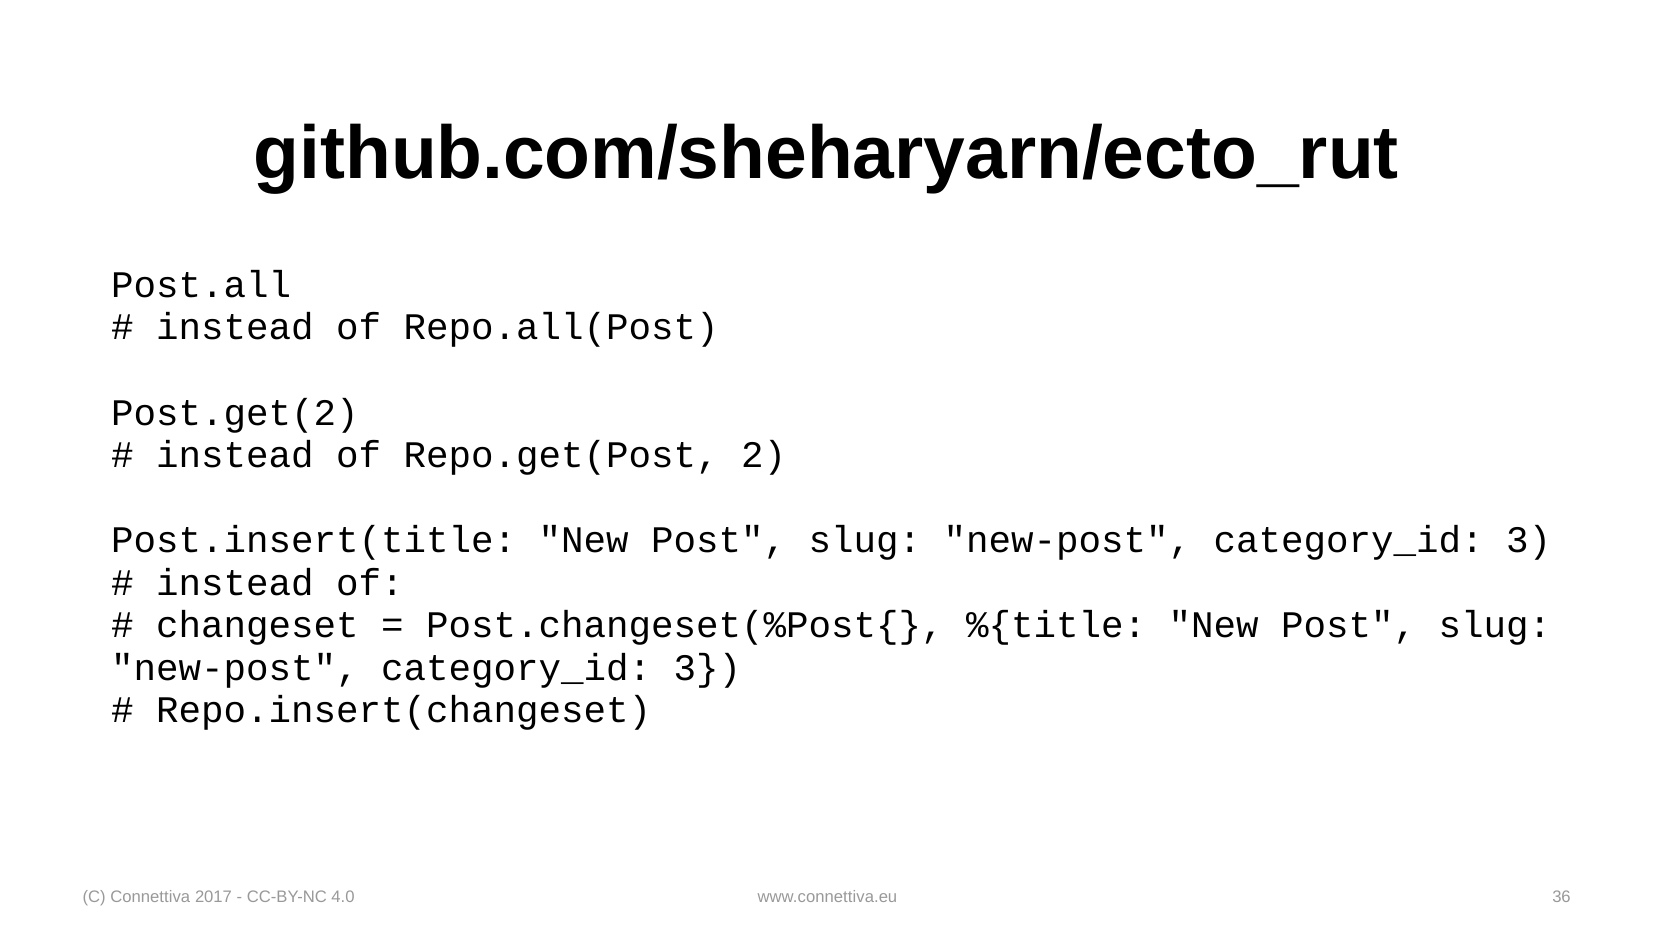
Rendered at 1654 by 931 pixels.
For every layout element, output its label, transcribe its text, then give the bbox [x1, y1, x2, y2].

title github.com/sheharyarn/ecto_rut [82, 49, 1571, 257]
text_box Post.all # instead of Repo.all(Post) Post.get(2) # instead of Repo.get(Post, 2) Post.insert(title: "New Post", slug: "new-post", category_id: 3) # instead of: # changeset = Post.changeset(%Post{}, %{title: "New Post", slug: "new-post", category_id: 3}) # Repo.insert(changeset) [96, 258, 1566, 747]
